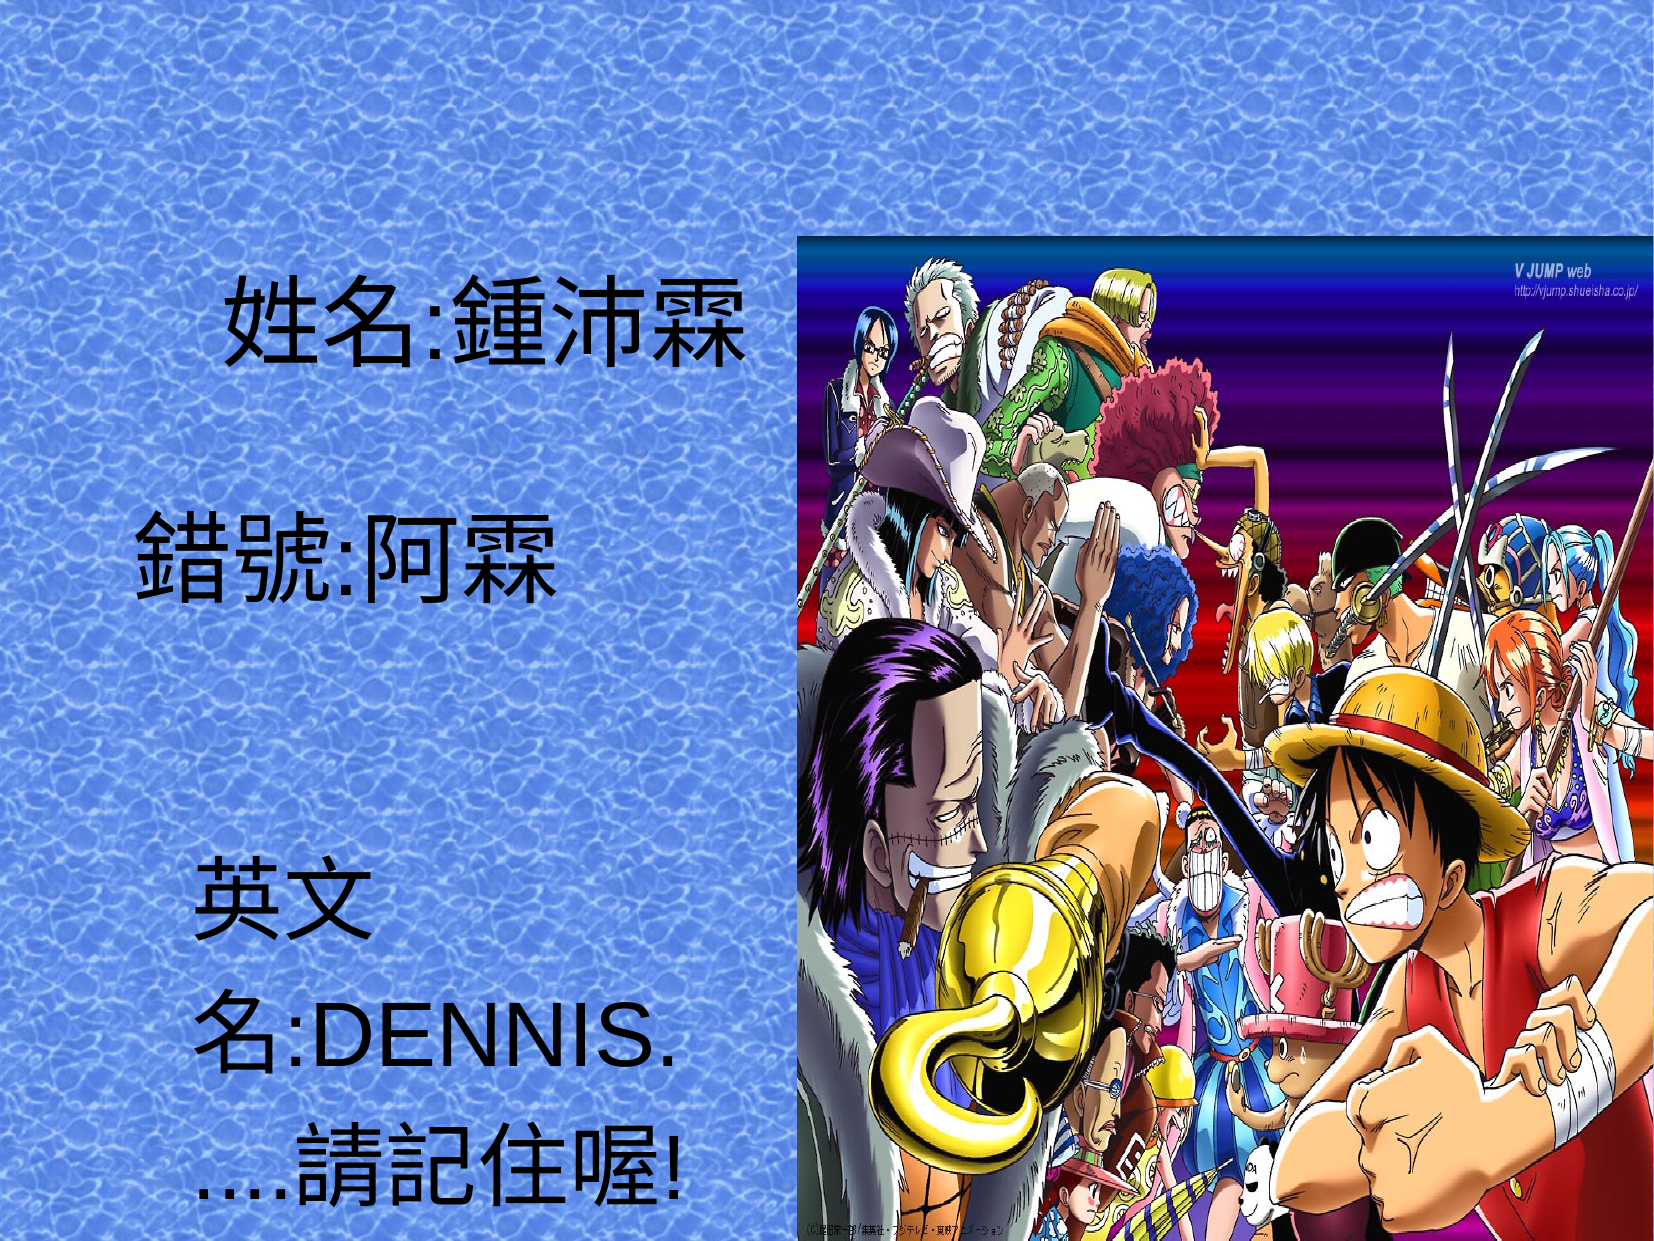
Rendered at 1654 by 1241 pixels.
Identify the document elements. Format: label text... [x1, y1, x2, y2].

text_box 姓名:鍾沛霖 [206, 236, 797, 372]
text_box 英文名:DENNIS.....請記住喔! [177, 819, 709, 1166]
picture [0, 0, 1654, 1241]
text_box 錯號:阿霖 [118, 472, 650, 608]
